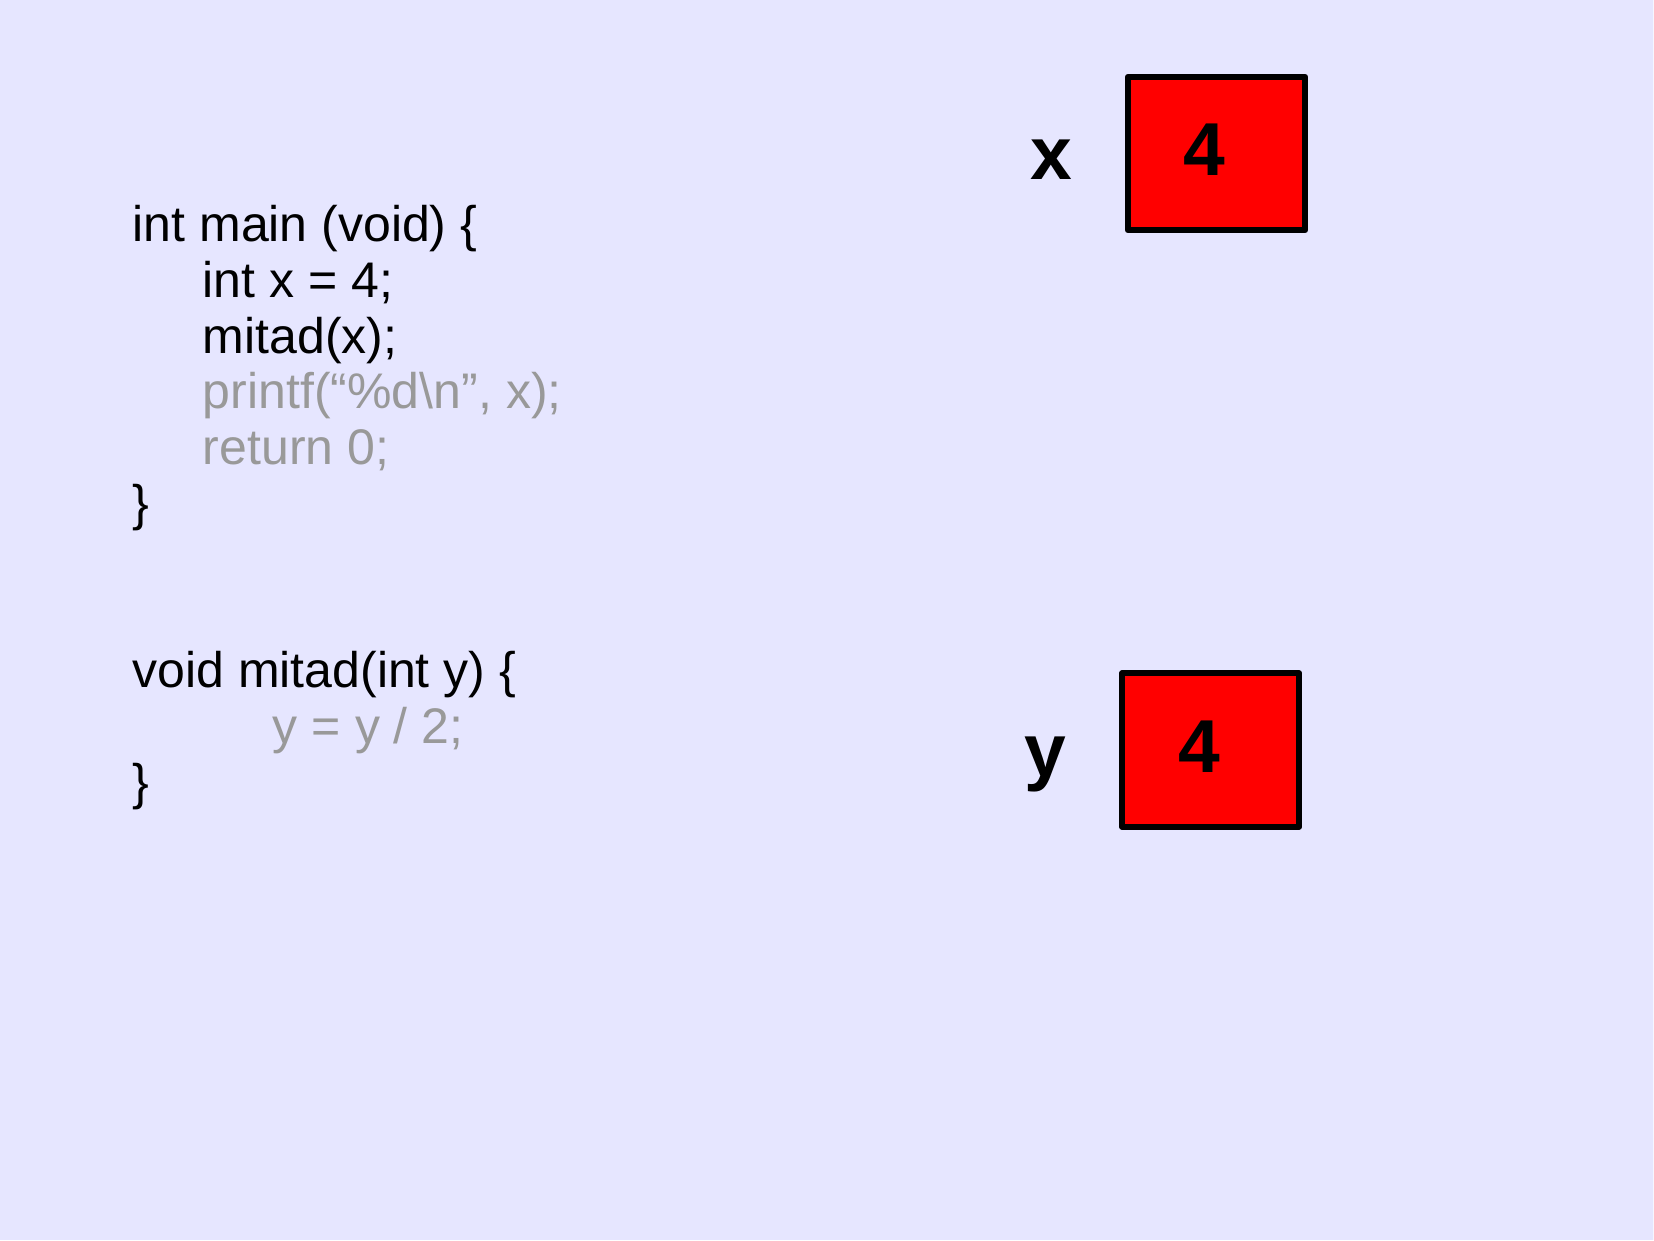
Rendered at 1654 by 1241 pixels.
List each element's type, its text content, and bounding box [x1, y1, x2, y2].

text_box [1127, 76, 1306, 231]
text_box x [1015, 104, 1205, 203]
text_box int main (void) { int x = 4; mitad(x); printf(“%d\n”, x); return 0; } void mitad(int y) { y = y / 2; } [118, 188, 768, 818]
text_box y [1009, 700, 1199, 800]
text_box 4 [1163, 696, 1258, 804]
text_box [1122, 673, 1300, 827]
text_box 4 [1169, 100, 1264, 207]
